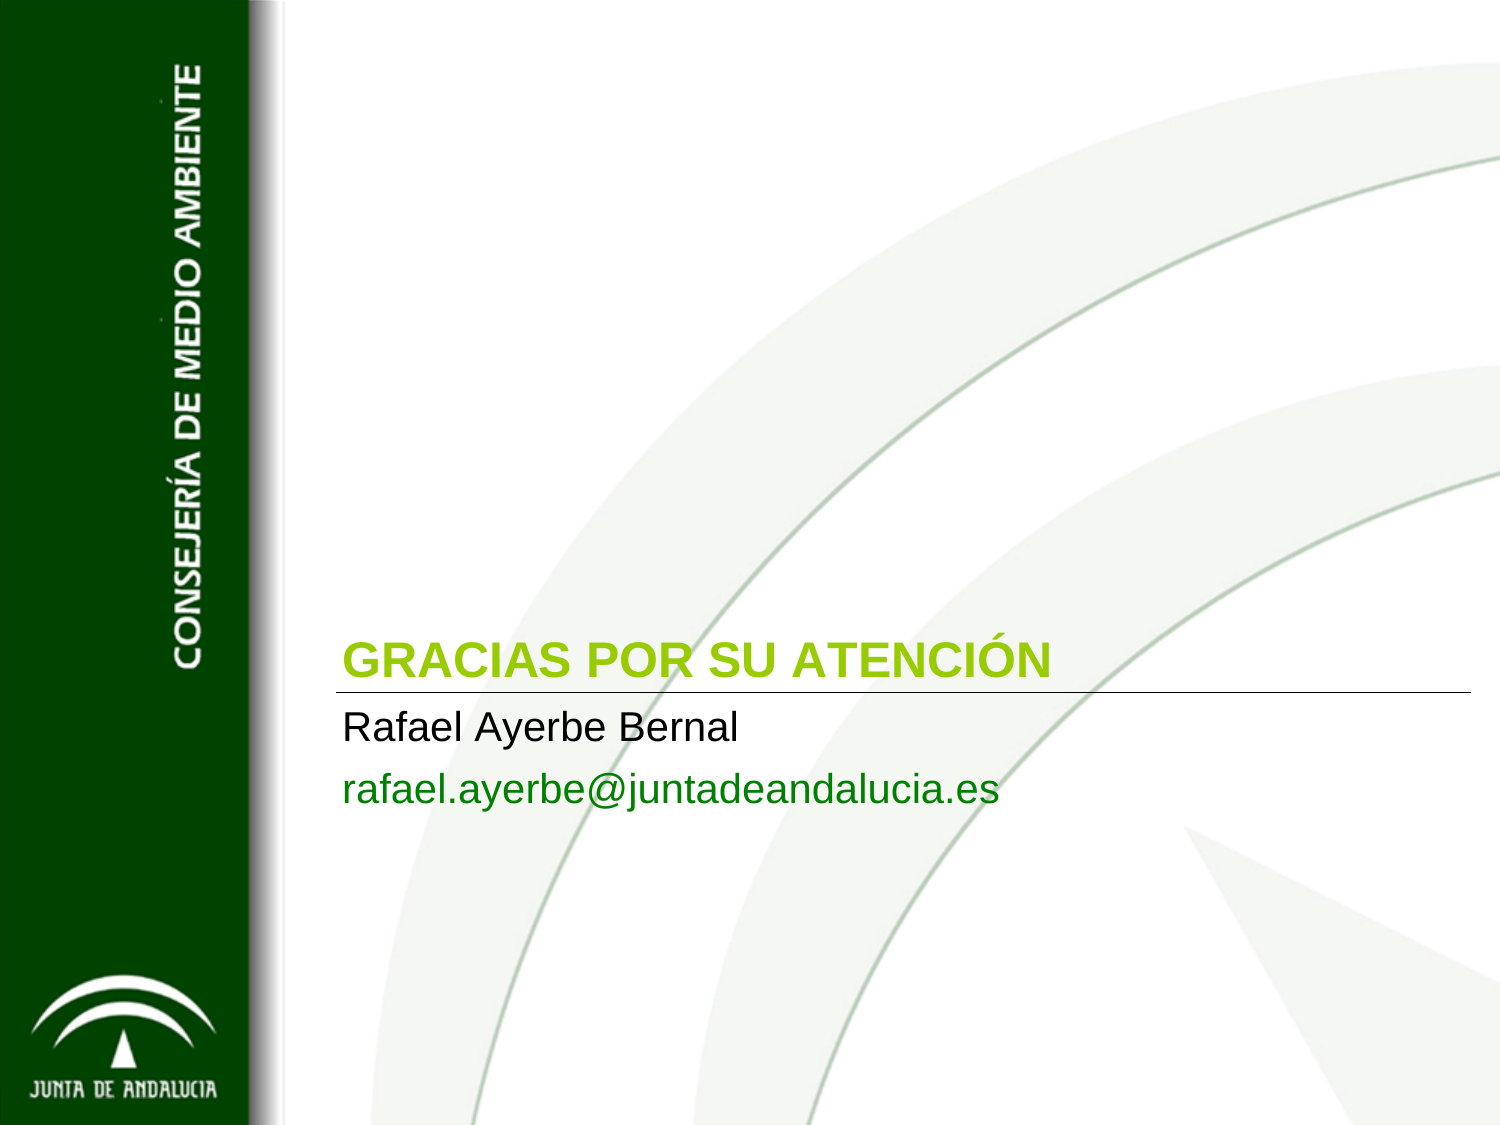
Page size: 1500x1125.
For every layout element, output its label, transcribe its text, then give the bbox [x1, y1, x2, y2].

picture [0, 0, 1500, 1125]
text_box GRACIAS POR SU ATENCIÓN Rafael Ayerbe Bernal rafael.ayerbe@juntadeandalucia.es [321, 620, 1385, 710]
